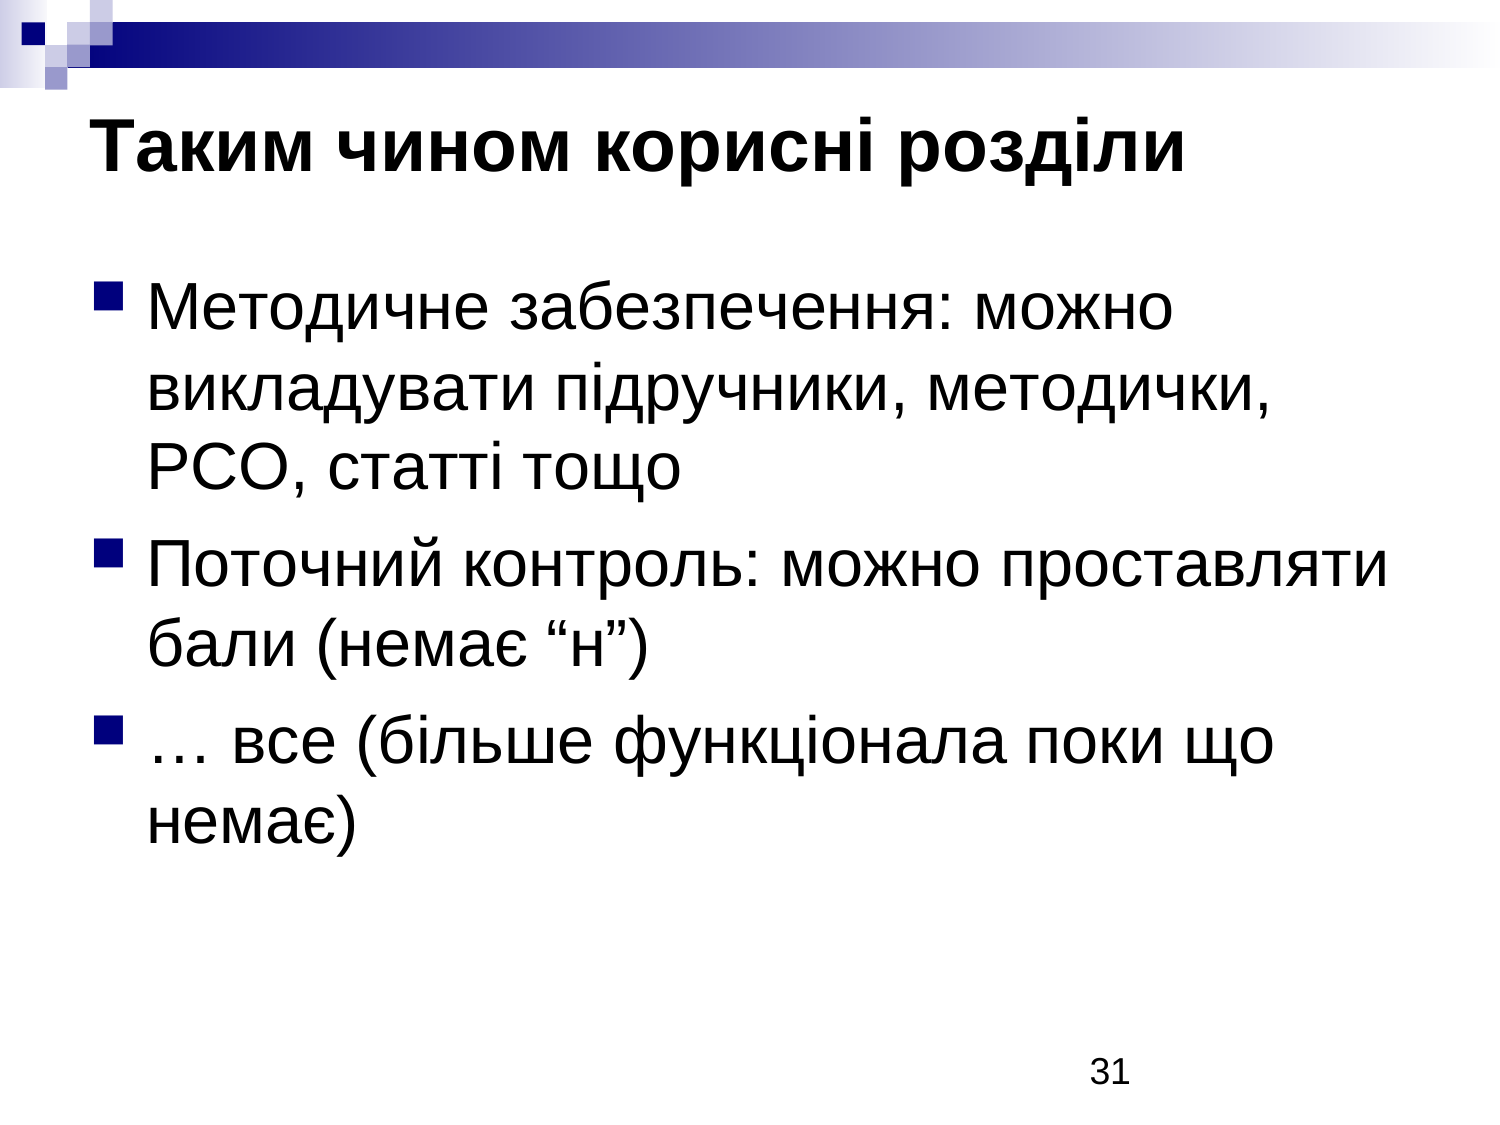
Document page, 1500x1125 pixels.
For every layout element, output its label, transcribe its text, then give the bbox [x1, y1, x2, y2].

title Таким чином корисні розділи [75, 74, 1426, 208]
list Методичне забезпечення: можно викладувати підручники, методички, РСО, статті тощо Поточний контроль: можно проставляти бали (немає “н”) … все (більше функціонала поки що немає) [75, 255, 1426, 963]
